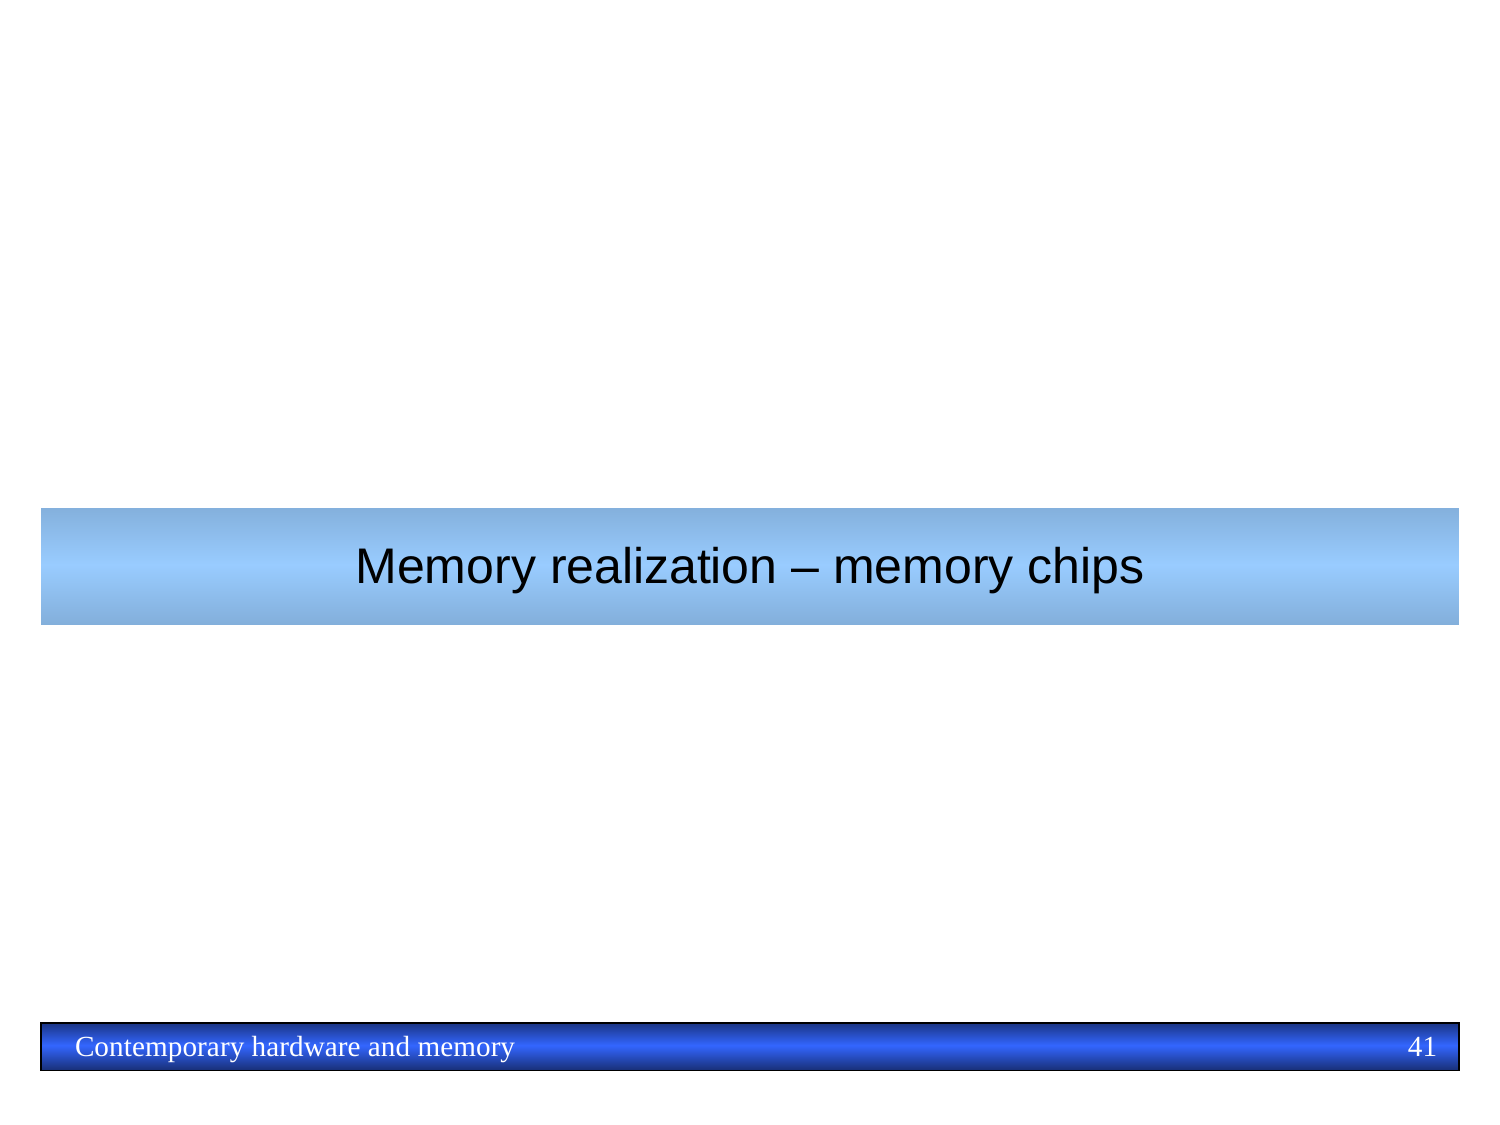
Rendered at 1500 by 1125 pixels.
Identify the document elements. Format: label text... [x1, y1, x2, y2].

title Memory realization – memory chips [41, 508, 1459, 625]
